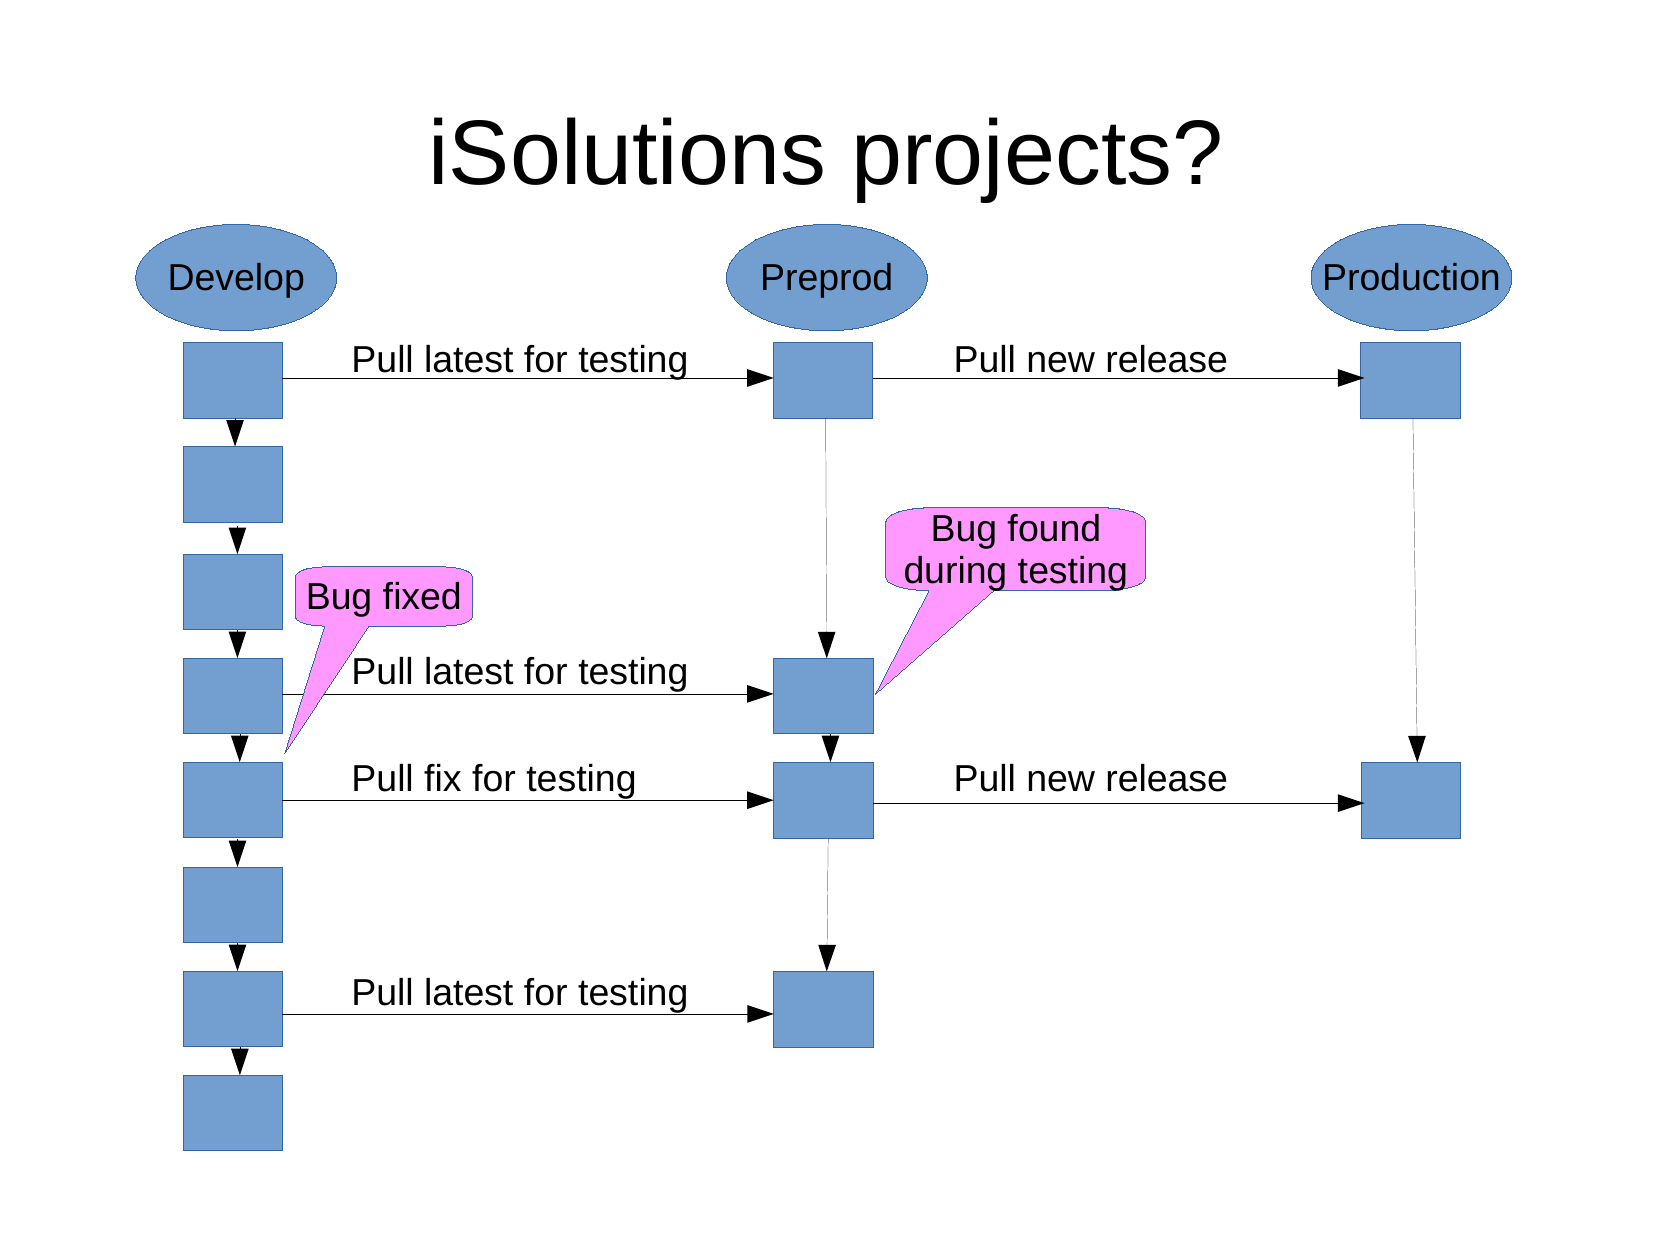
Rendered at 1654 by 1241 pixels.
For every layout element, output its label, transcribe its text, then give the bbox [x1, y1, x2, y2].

text_box [183, 658, 283, 734]
text_box [1361, 762, 1461, 839]
text_box [773, 342, 873, 419]
text_box [183, 1075, 283, 1151]
text_box Pull fix for testing [336, 750, 745, 807]
text_box Pull latest for testing [336, 643, 745, 701]
text_box [183, 446, 283, 523]
text_box [1360, 342, 1461, 419]
text_box Pull latest for testing [336, 330, 745, 388]
text_box Pull new release [938, 750, 1347, 807]
text_box Bug fixed [284, 566, 473, 754]
text_box [183, 971, 283, 1047]
text_box Pull new release [938, 330, 1347, 388]
text_box [773, 971, 874, 1048]
text_box Develop [135, 224, 337, 331]
text_box [183, 342, 283, 419]
text_box [183, 867, 283, 943]
text_box Production [1311, 224, 1512, 331]
text_box [773, 762, 874, 839]
text_box Pull latest for testing [336, 963, 745, 1021]
text_box Preprod [726, 224, 928, 331]
text_box [183, 554, 283, 630]
text_box Bug found during testing [875, 507, 1146, 695]
title iSolutions projects? [82, 49, 1571, 257]
text_box [773, 658, 874, 734]
text_box [183, 762, 283, 838]
